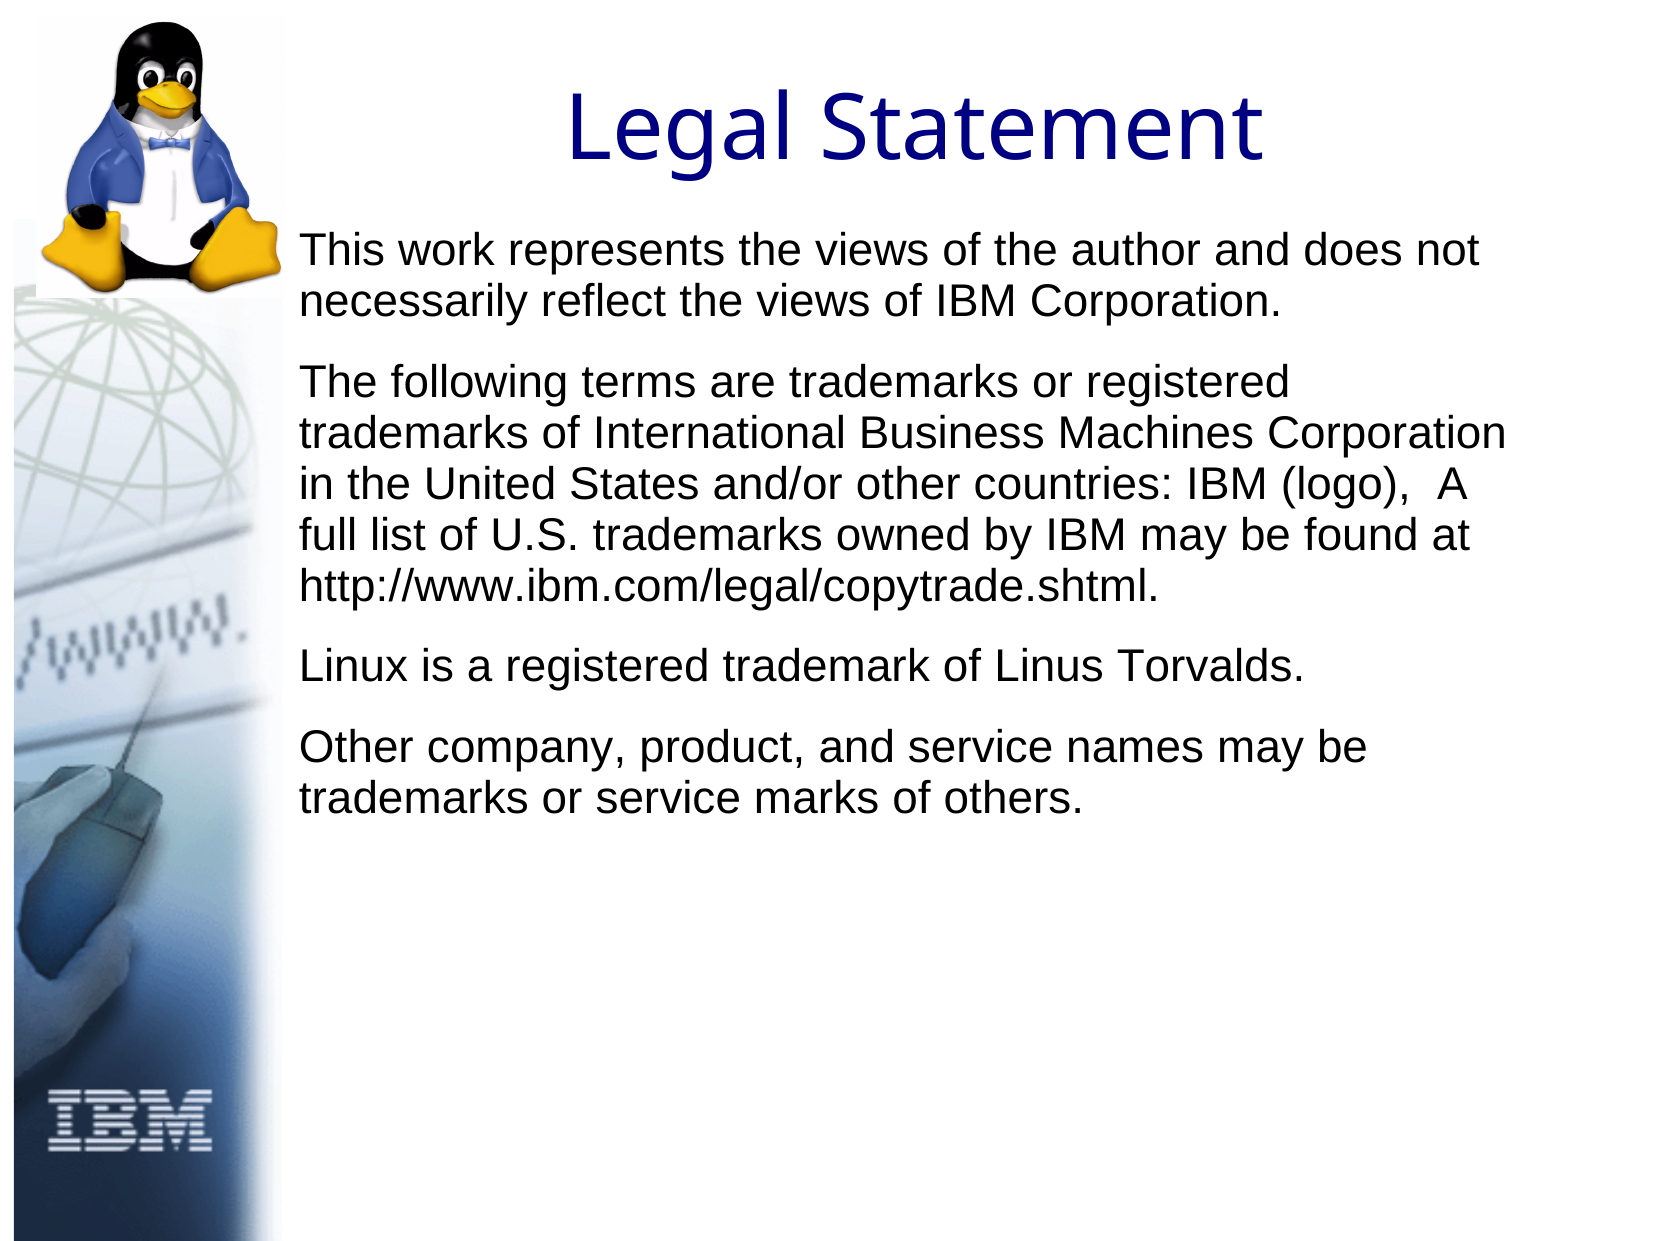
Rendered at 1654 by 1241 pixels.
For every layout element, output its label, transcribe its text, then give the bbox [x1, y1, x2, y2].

title Legal Statement [301, 39, 1528, 209]
list This work represents the views of the author and does not necessarily reflect the views of IBM Corporation. The following terms are trademarks or registered trademarks of International Business Machines Corporation in the United States and/or other countries: IBM (logo), A full list of U.S. trademarks owned by IBM may be found at http://www.ibm.com/legal/copytrade.shtml. Linux is a registered trademark of Linus Torvalds. Other company, product, and service names may be trademarks or service marks of others. [298, 224, 1518, 1006]
